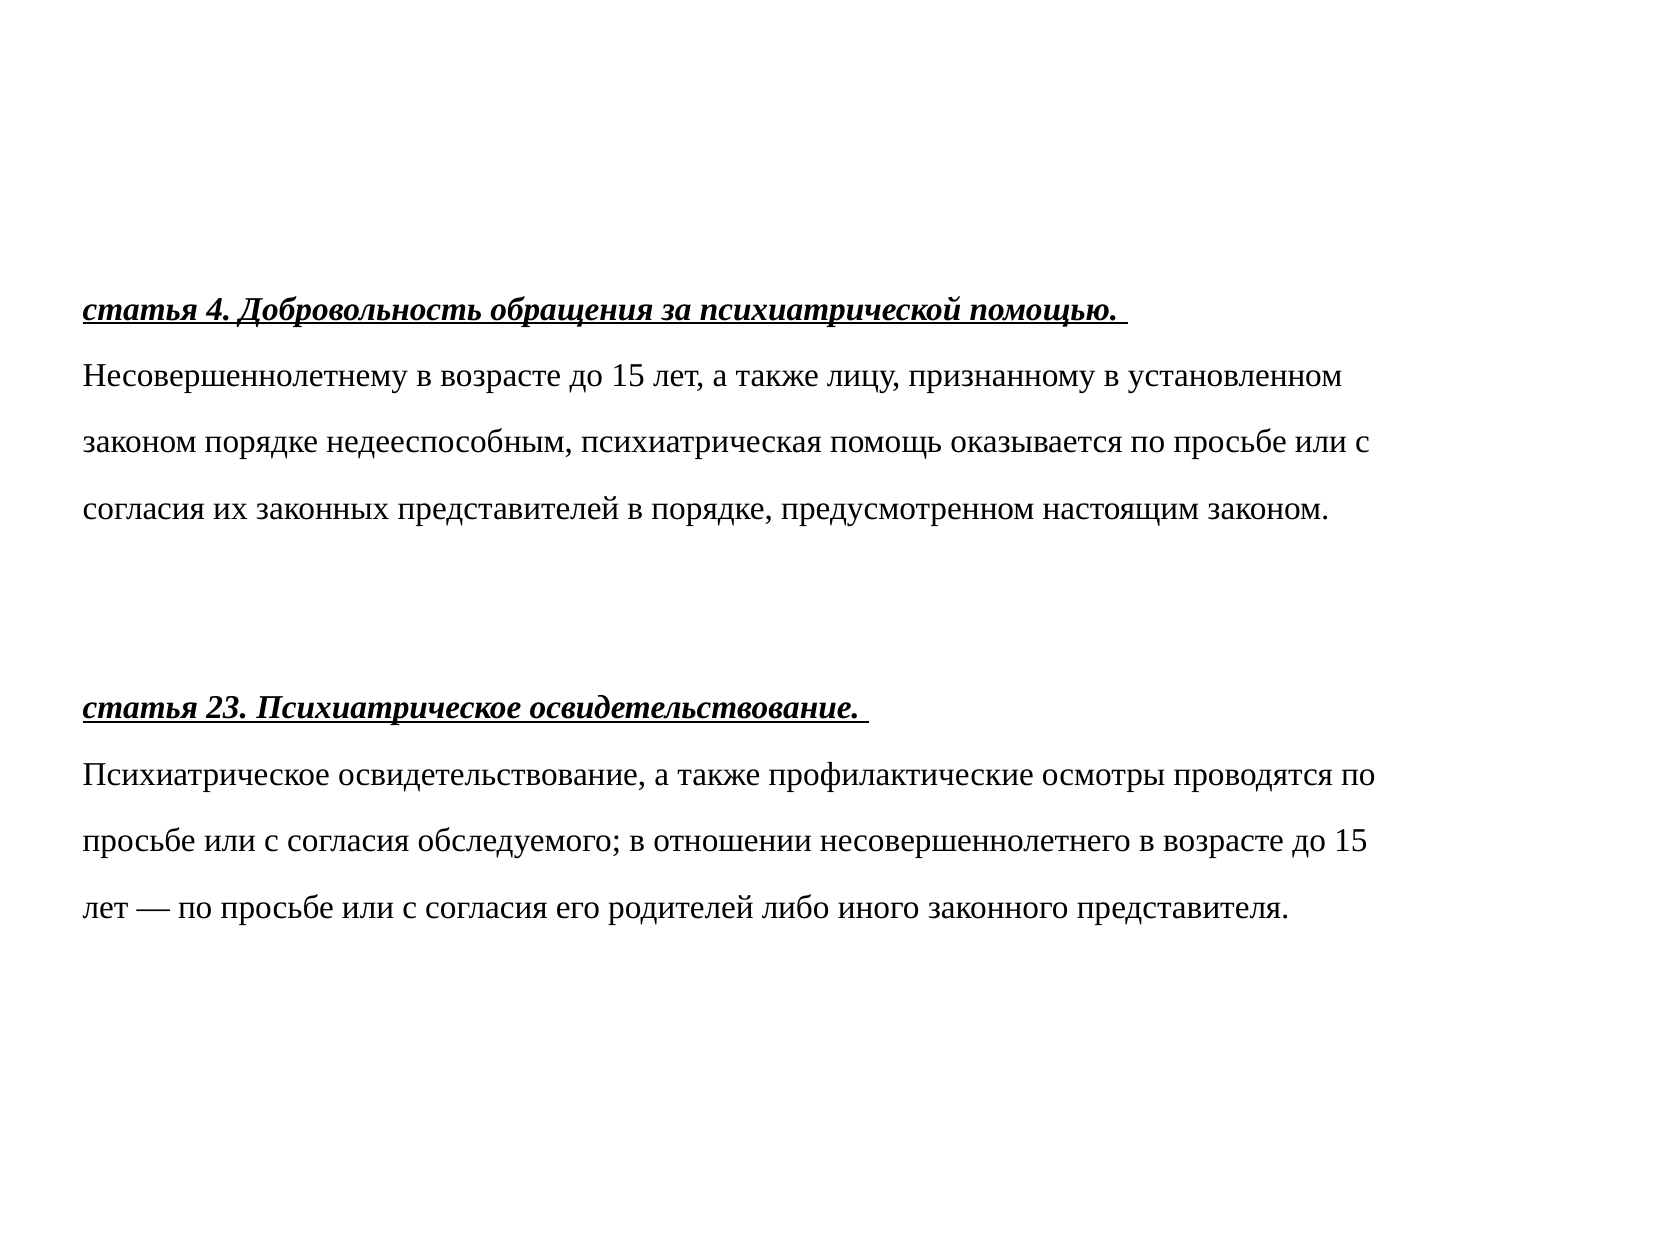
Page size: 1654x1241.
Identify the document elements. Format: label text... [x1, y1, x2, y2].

list статья 4. Добровольность обращения за психиатрической помощью. Несовершеннолетнему в возрасте до 15 лет, а также лицу, признанному в установленном законом порядке недееспособным, психиатрическая помощь оказывается по просьбе или с согласия их законных представителей в порядке, предусмотренном настоящим законом. статья 23. Психиатрическое освидетельствование. Психиатрическое освидетельствование, а также профилактические осмотры проводятся по просьбе или с согласия обследуемого; в отношении несовершеннолетнего в возрасте до 15 лет — по просьбе или с согласия его родителей либо иного законного представителя. [82, 290, 1571, 1109]
